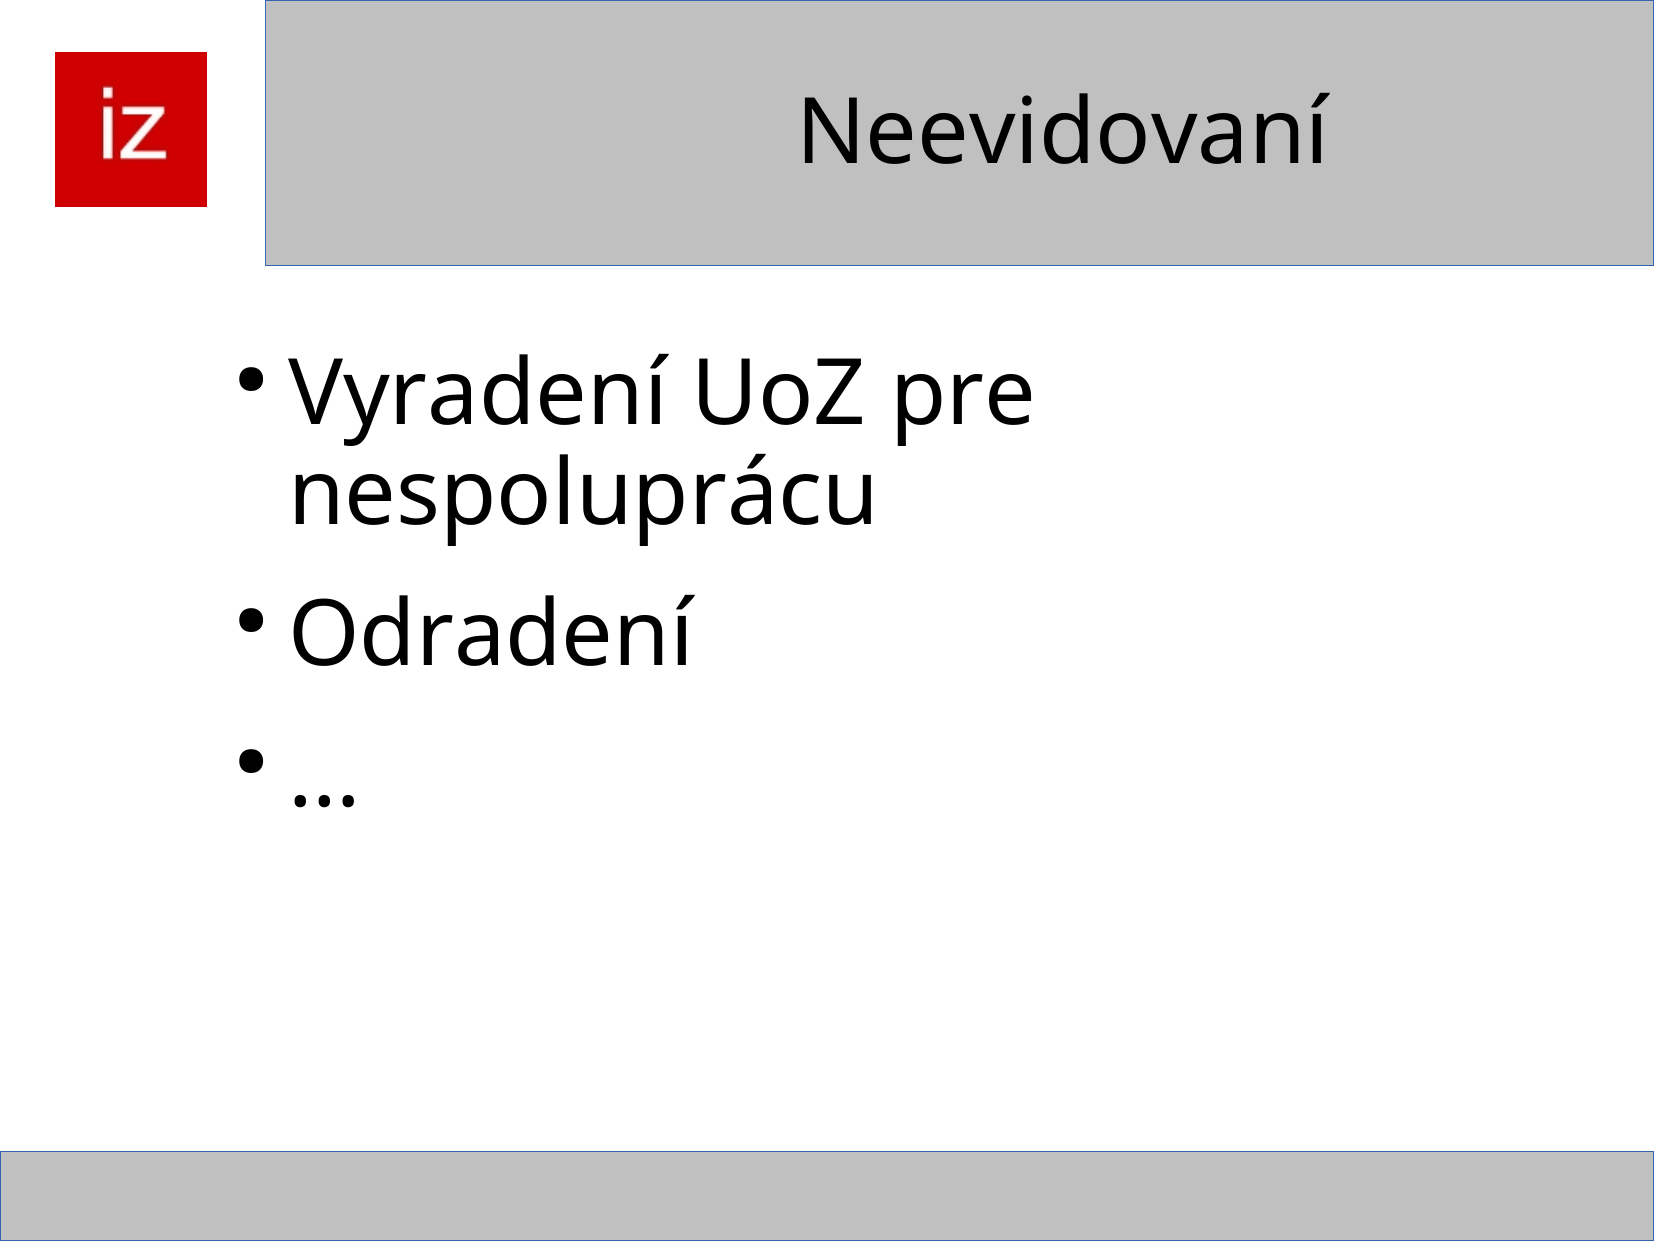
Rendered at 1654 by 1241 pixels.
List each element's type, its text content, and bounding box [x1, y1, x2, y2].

list Vyradení UoZ pre nespoluprácu Odradení … [121, 344, 1533, 1126]
picture [55, 52, 207, 207]
title Neevidovaní [561, 29, 1565, 237]
